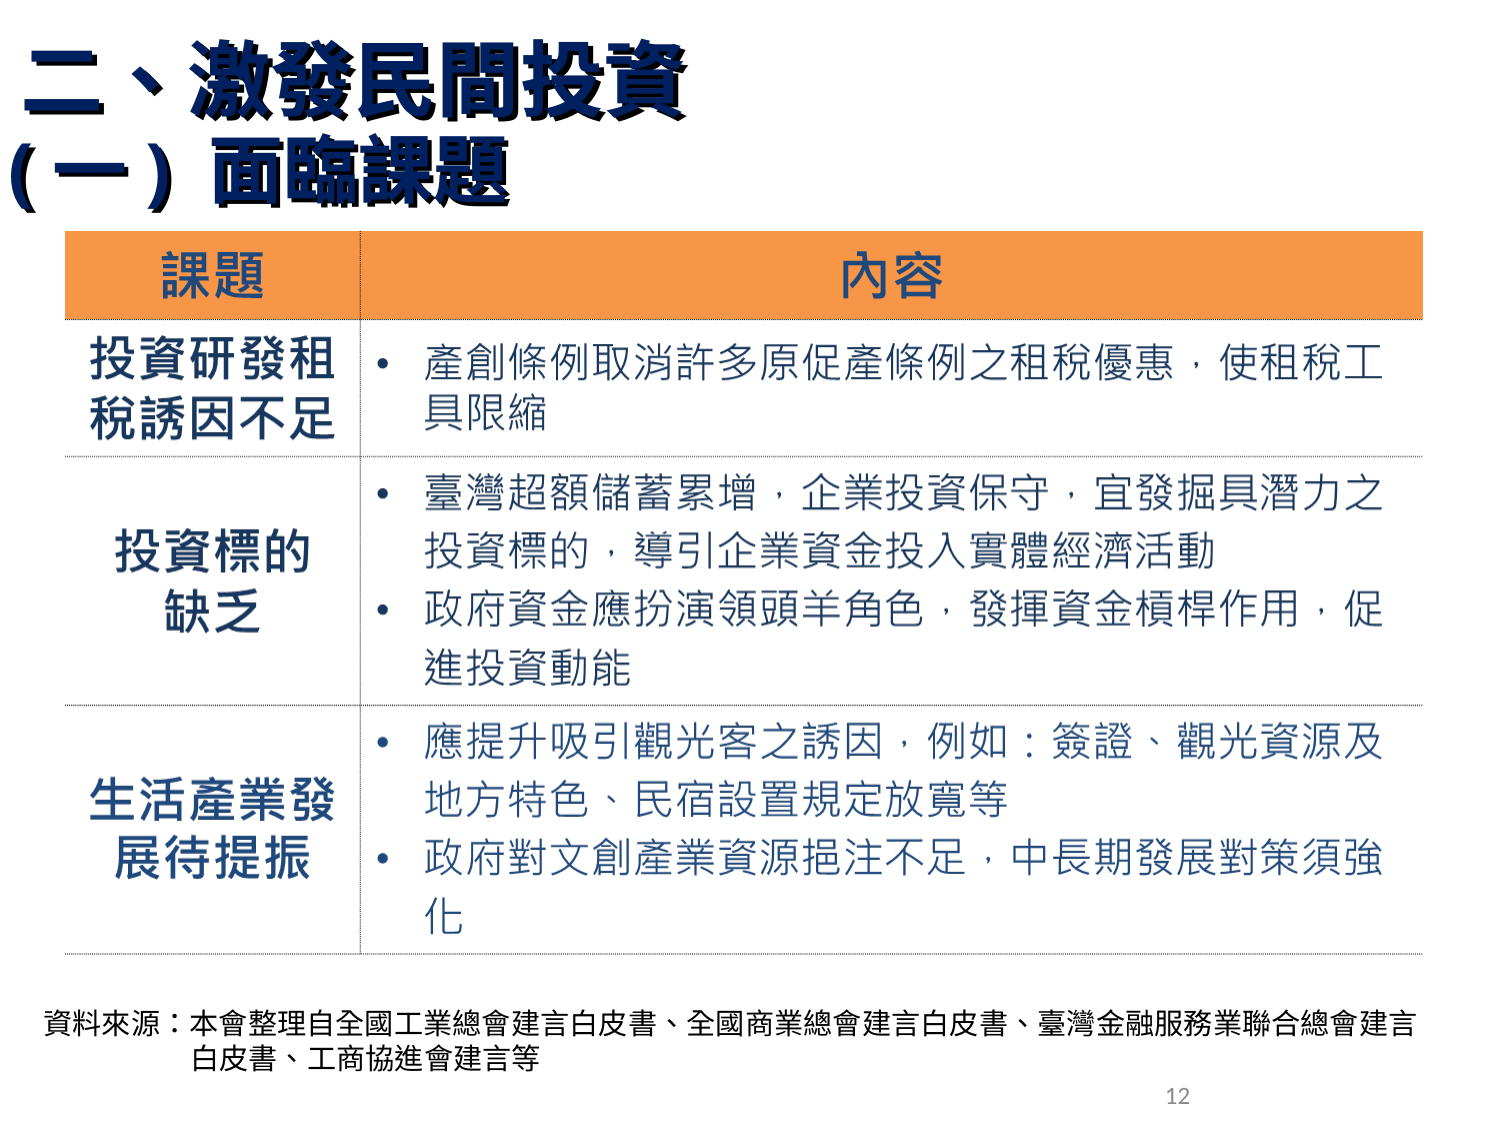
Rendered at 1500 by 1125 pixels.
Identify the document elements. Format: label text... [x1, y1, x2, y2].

text_box 12 [1149, 1065, 1500, 1125]
text_box 資料來源：本會整理自全國工業總會建言白皮書、全國商業總會建言白皮書、臺灣金融服務業聯合總會建言白皮書、工商協進會建言等 [28, 997, 1446, 1084]
picture [64, 228, 1424, 968]
text_box (一) 面臨課題 [0, 113, 1495, 221]
text_box 二、激發民間投資 [5, 19, 1500, 127]
